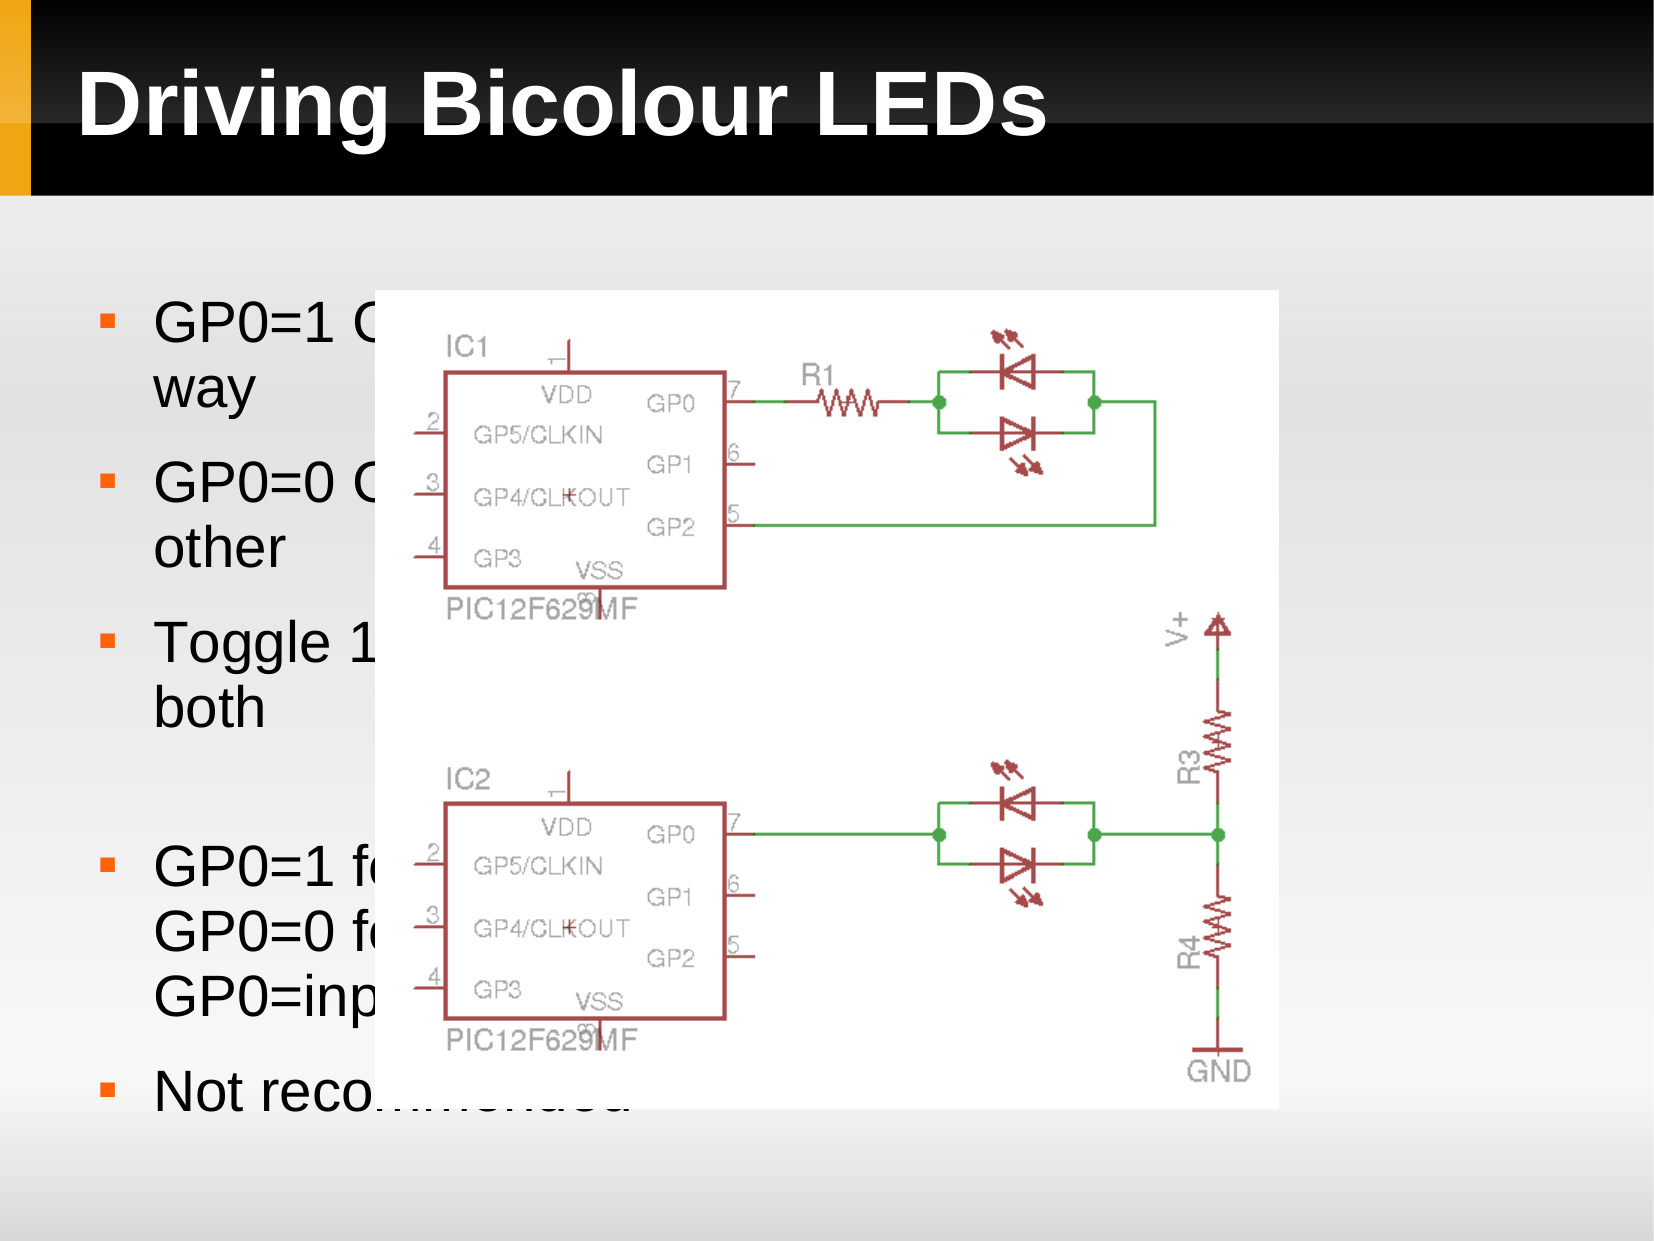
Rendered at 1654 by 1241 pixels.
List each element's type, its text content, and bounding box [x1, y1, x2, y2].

list GP0=1 GP2=0 lights one way GP0=0 GP2=1 lights the other Toggle 10/01 to light both GP0=1 for one way, GP0=0 for the other, GP0=input for off Not recommended [82, 290, 809, 1124]
picture [0, 0, 1654, 1241]
title Driving Bicolour LEDs [76, 7, 1565, 200]
